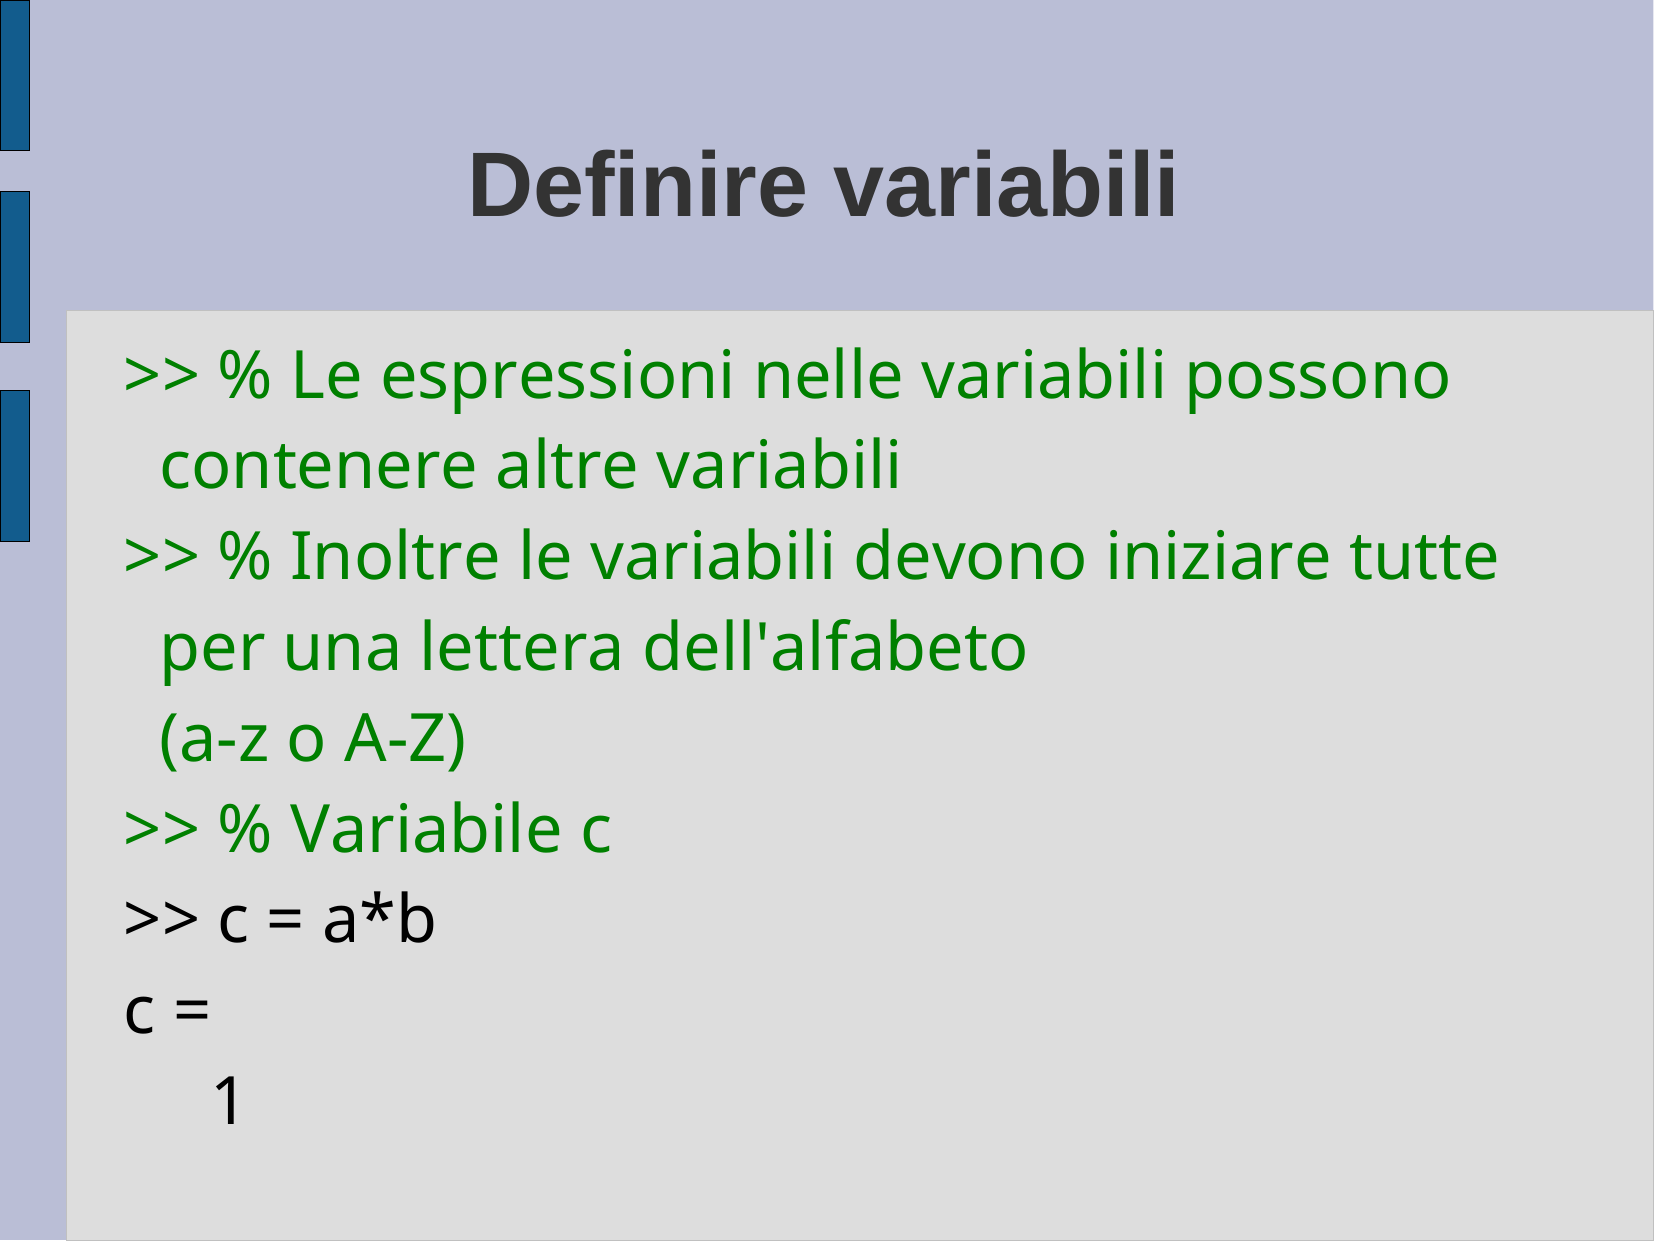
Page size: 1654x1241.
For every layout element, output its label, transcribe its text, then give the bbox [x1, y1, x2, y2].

title Definire variabili [118, 88, 1531, 281]
subtitle >> % Le espressioni nelle variabili possono contenere altre variabili >> % Inoltre le variabili devono iniziare tutte per una lettera dell'alfabeto (a-z o A-Z) >> % Variabile c >> c = a*b c = 1 [88, 352, 1625, 1119]
